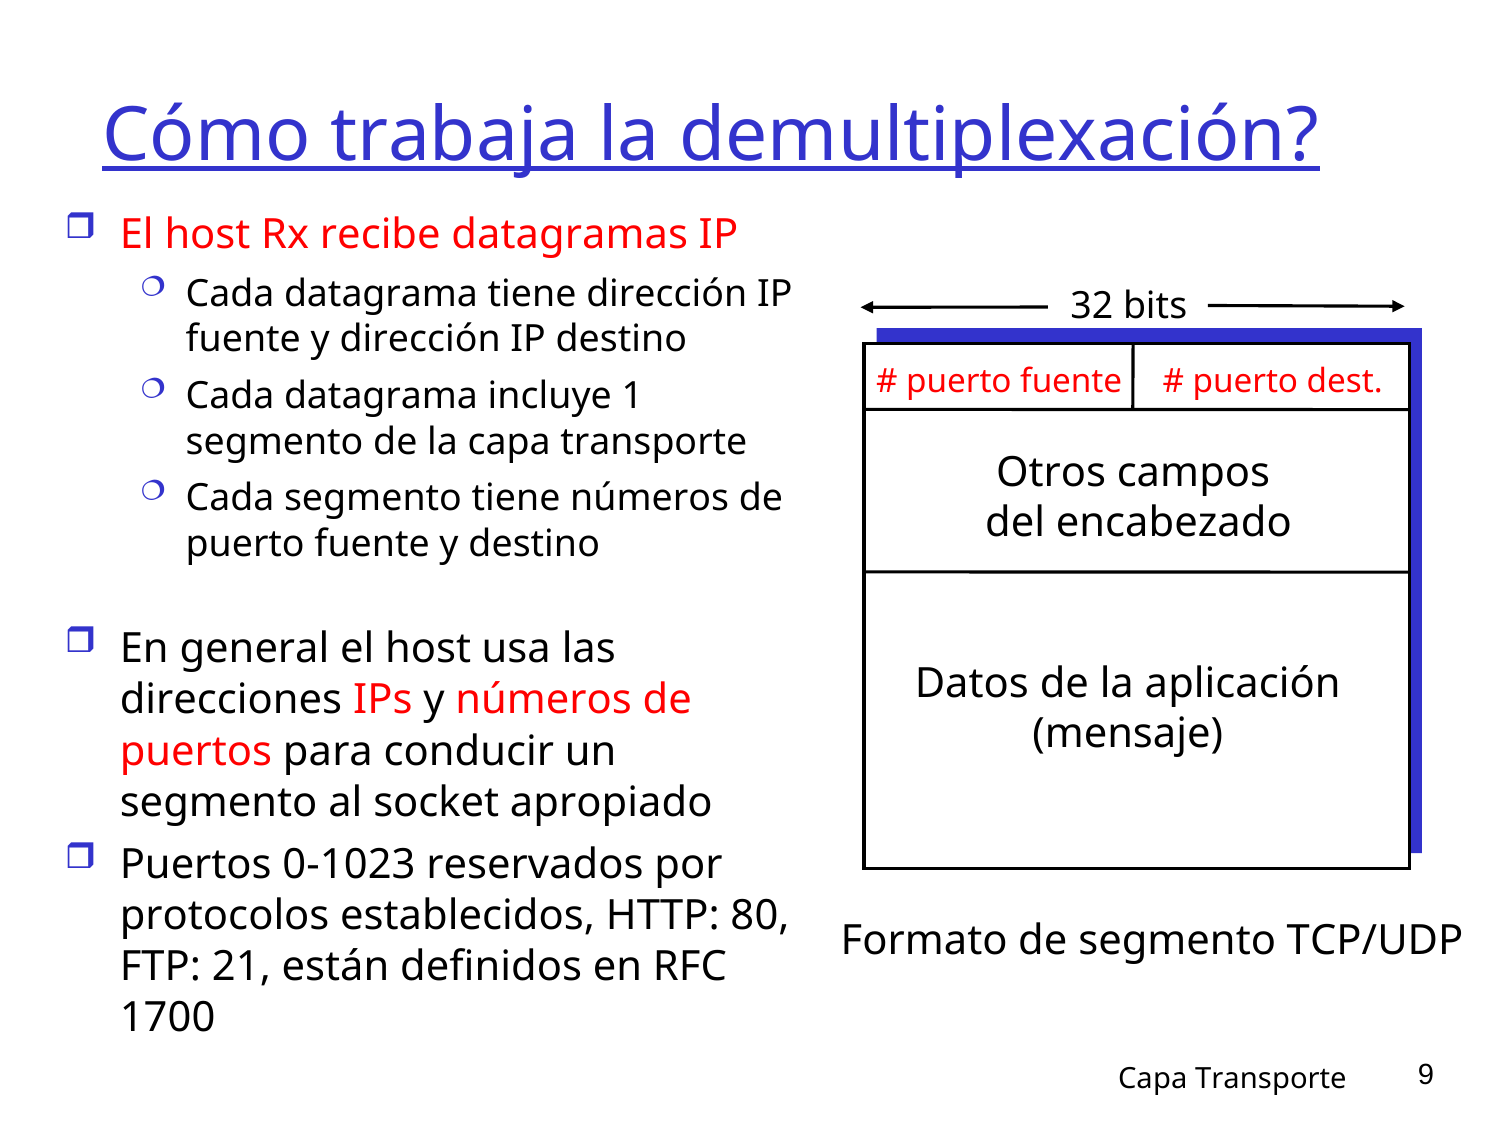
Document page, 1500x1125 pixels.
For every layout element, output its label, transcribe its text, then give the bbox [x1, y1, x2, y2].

text_box # puerto fuente [861, 351, 1131, 407]
text_box 32 bits [1055, 273, 1203, 334]
text_box Datos de la aplicación (mensaje)‏ [899, 648, 1356, 764]
title Cómo trabaja la demultiplexación? [87, 37, 1463, 225]
text_box Otros campos del encabezado [970, 437, 1307, 553]
text_box # puerto dest. [1147, 351, 1399, 407]
text_box [864, 328, 1422, 869]
list El host Rx recibe datagramas IP Cada datagrama tiene dirección IP fuente y dirección IP destino Cada datagrama incluye 1 segmento de la capa transporte Cada segmento tiene números de puerto fuente y destino En general el host usa las direcciones IPs y números de puertos para conducir un segmento al socket apropiado Puertos 0-1023 reservados por protocolos establecidos, HTTP: 80, FTP: 21, están definidos en RFC 1700 [49, 200, 813, 1101]
text_box Formato de segmento TCP/UDP [825, 905, 1479, 971]
